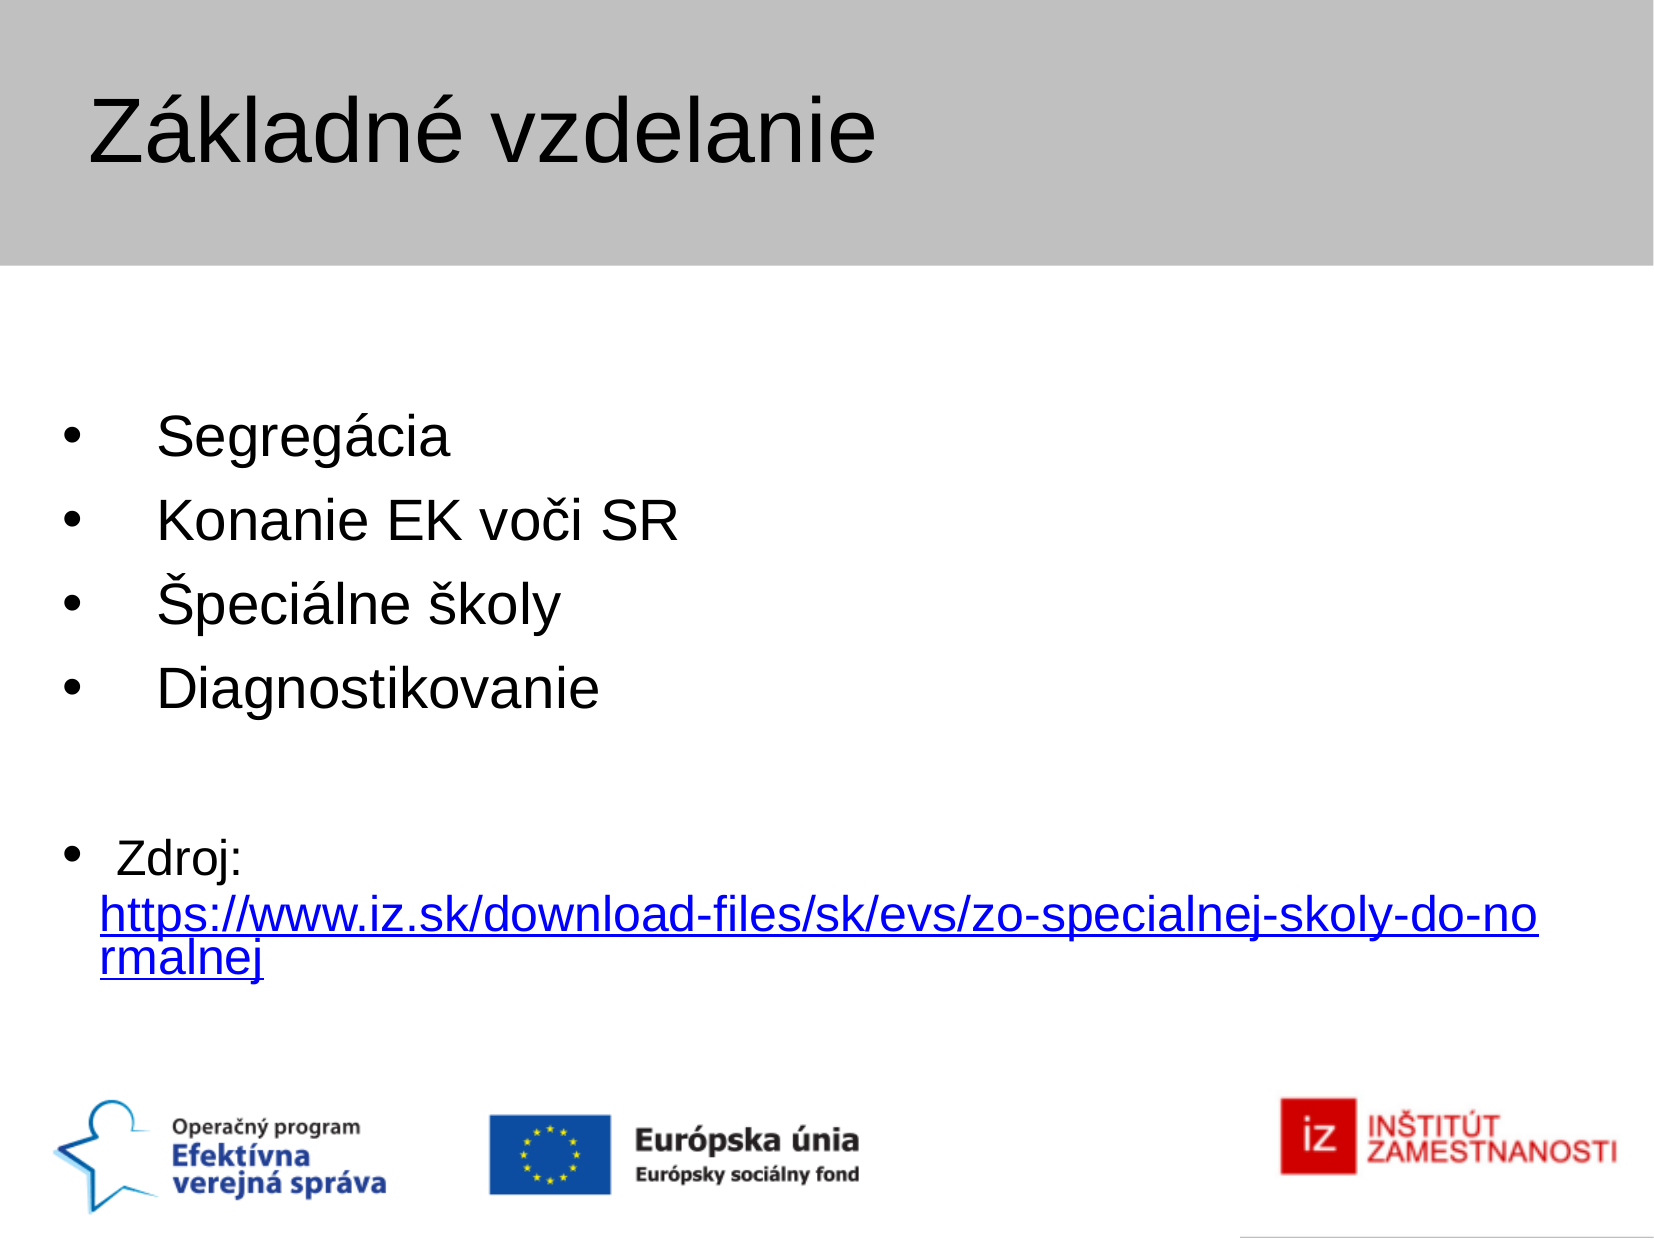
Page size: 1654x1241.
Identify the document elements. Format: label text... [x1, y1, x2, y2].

picture [29, 1062, 886, 1240]
picture [1240, 1033, 1654, 1240]
text_box Základné vzdelanie [88, 29, 1565, 237]
text_box Segregácia Konanie EK voči SR Špeciálne školy Diagnostikovanie Zdroj: https://www.iz.sk/download-files/sk/evs/zo-specialnej-skoly-do-normalnej [62, 279, 1539, 921]
